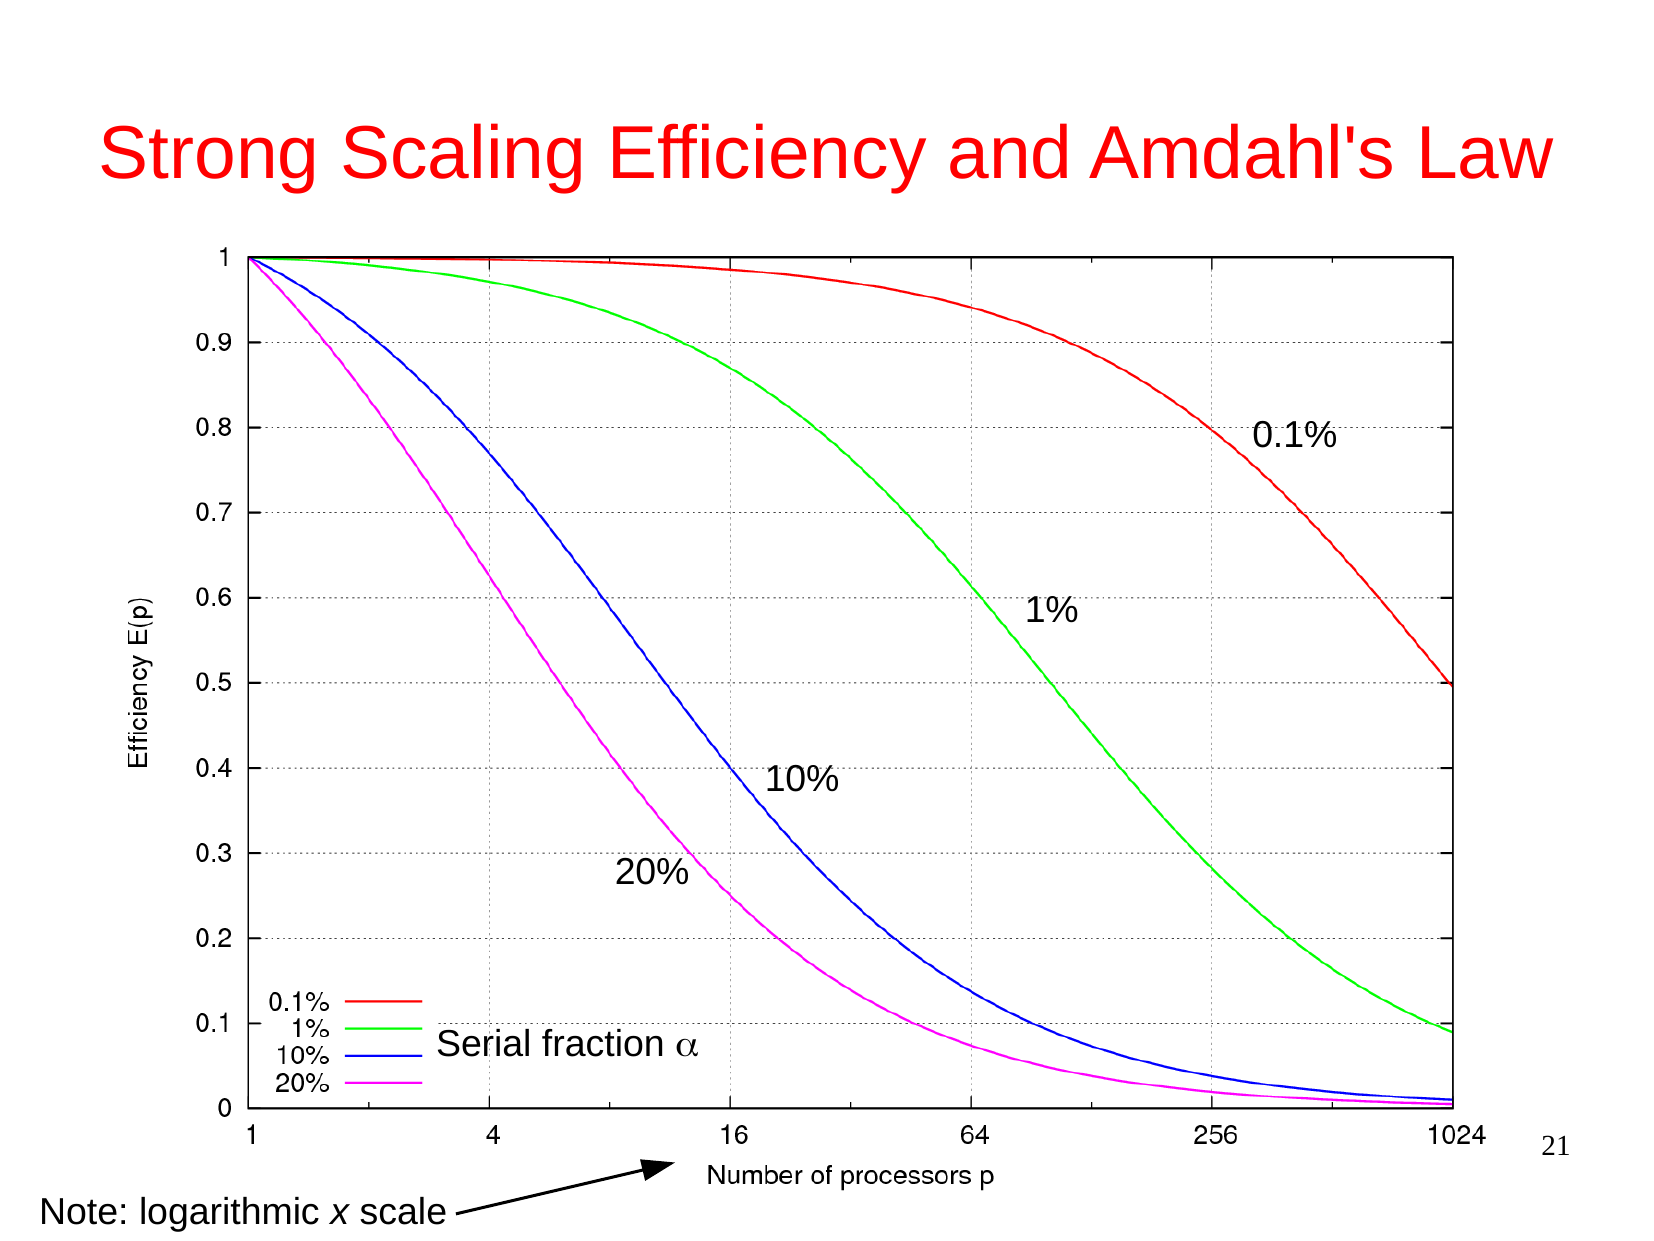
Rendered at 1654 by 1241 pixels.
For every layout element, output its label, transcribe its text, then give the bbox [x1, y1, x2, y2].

title Strong Scaling Efficiency and Amdahl's Law [82, 49, 1571, 257]
text_box 1% [1010, 580, 1094, 638]
text_box 10% [750, 750, 855, 807]
text_box Note: logarithmic x scale [24, 1183, 462, 1241]
text_box Serial fraction a [418, 1012, 719, 1083]
text_box 0.1% [1237, 406, 1353, 464]
text_box 20% [600, 843, 705, 901]
picture [116, 224, 1501, 1194]
